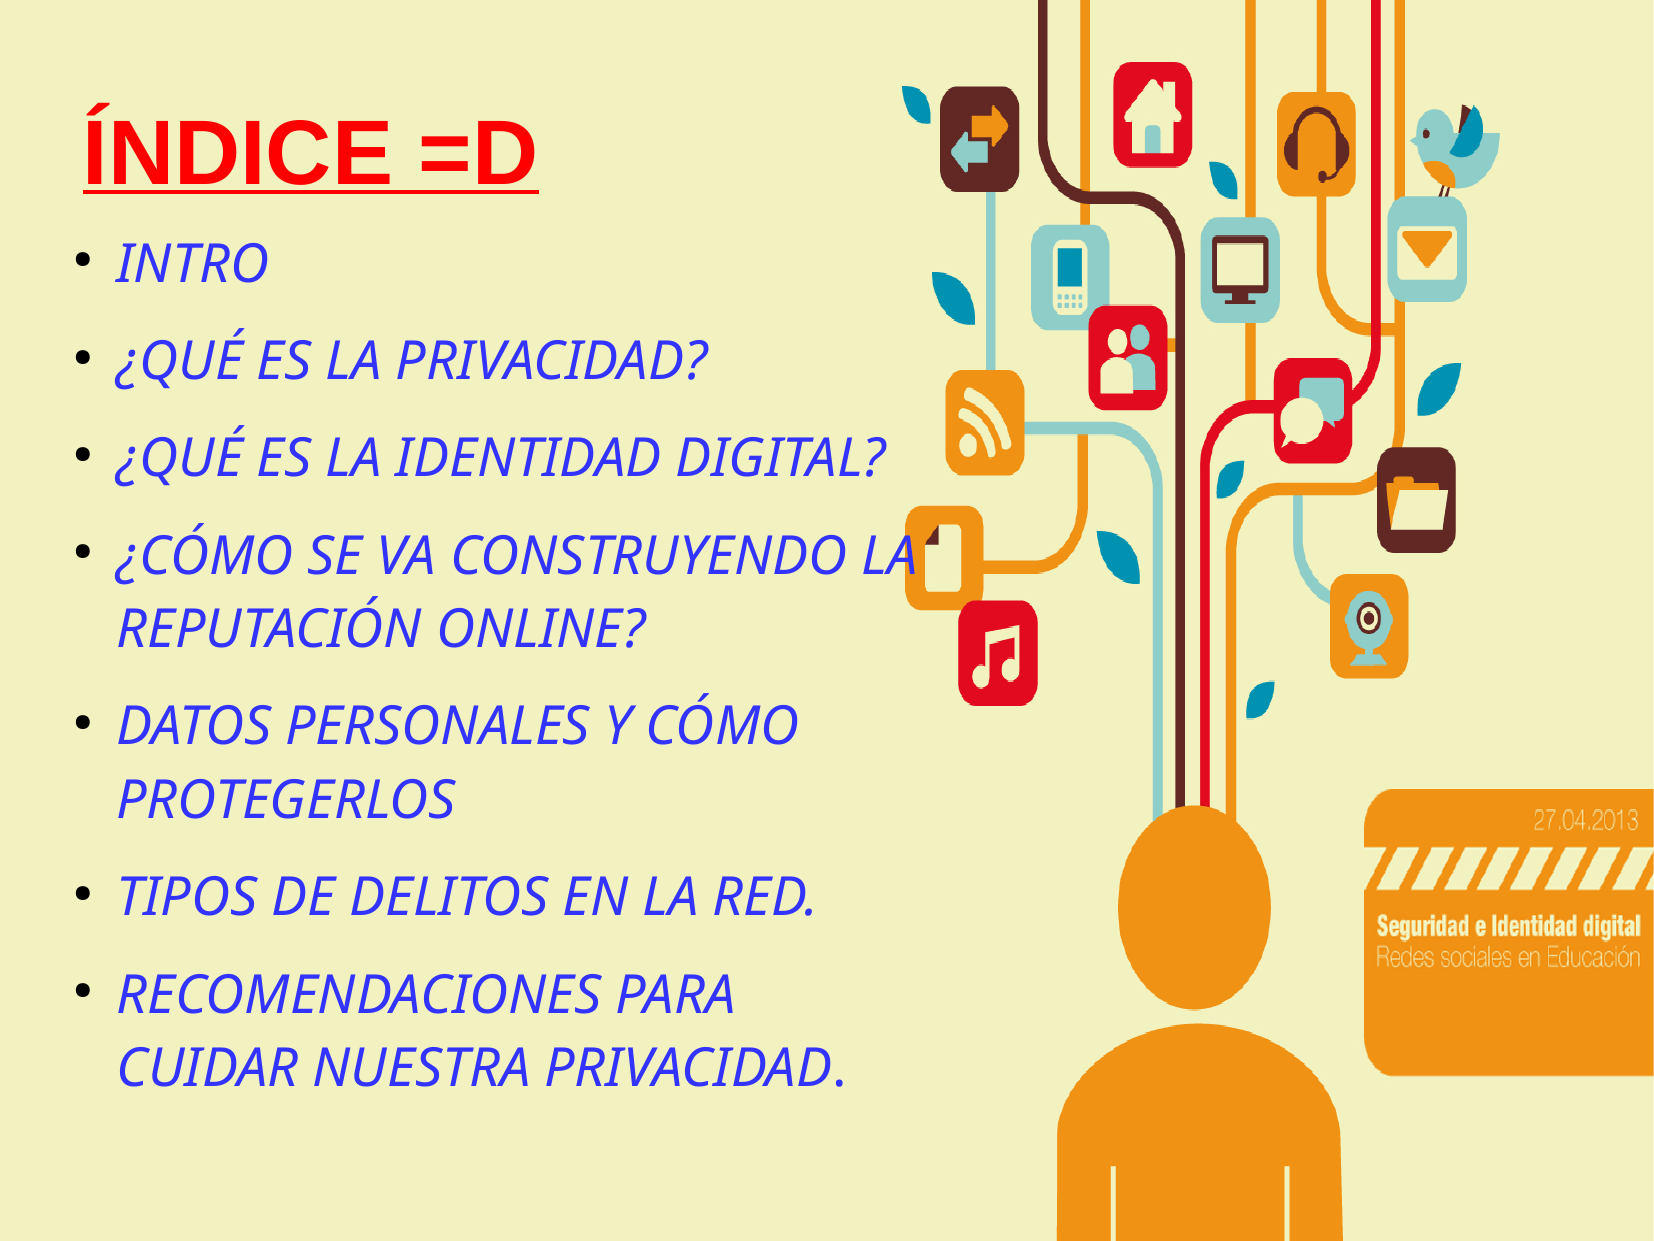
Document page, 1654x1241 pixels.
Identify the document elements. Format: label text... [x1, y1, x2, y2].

picture [0, 0, 1654, 1241]
title ÍNDICE =D [82, 49, 1571, 257]
list INTRO ¿QUÉ ES LA PRIVACIDAD? ¿QUÉ ES LA IDENTIDAD DIGITAL? ¿CÓMO SE VA CONSTRUYENDO LA REPUTACIÓN ONLINE? DATOS PERSONALES Y CÓMO PROTEGERLOS TIPOS DE DELITOS EN LA RED. RECOMENDACIONES PARA CUIDAR NUESTRA PRIVACIDAD. [59, 224, 922, 1123]
